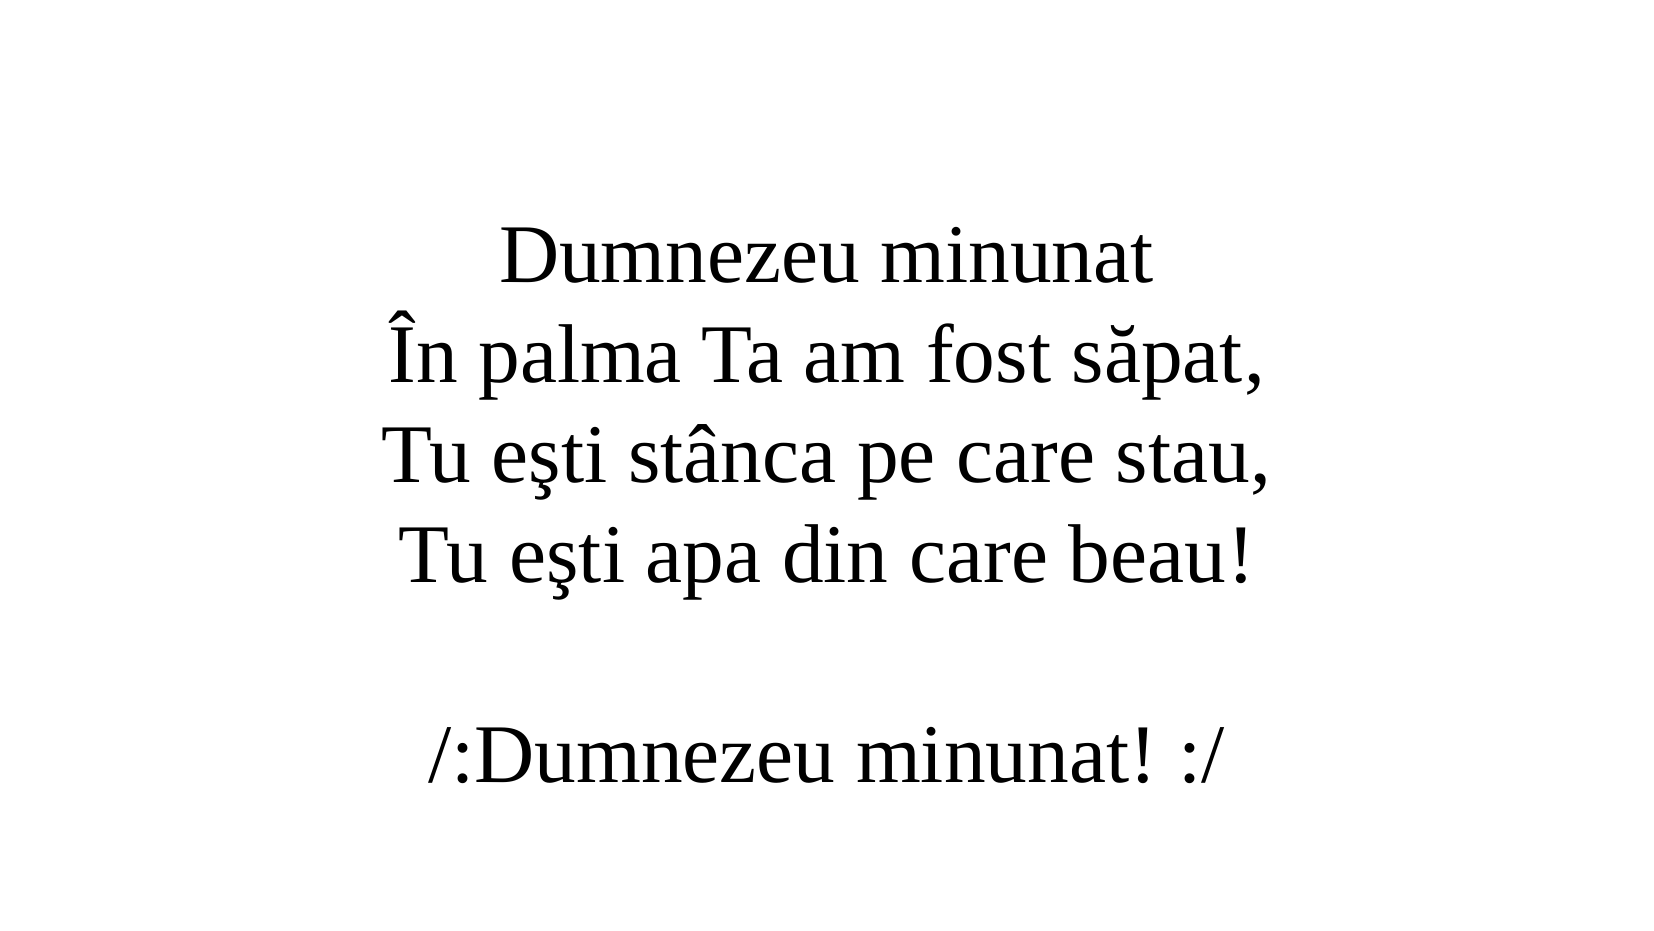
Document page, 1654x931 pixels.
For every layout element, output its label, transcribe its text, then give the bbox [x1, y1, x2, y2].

subtitle Dumnezeu minunat În palma Ta am fost săpat, Tu eşti stânca pe care stau, Tu eşti apa din care beau! /:Dumnezeu minunat! :/ [0, 191, 1654, 710]
